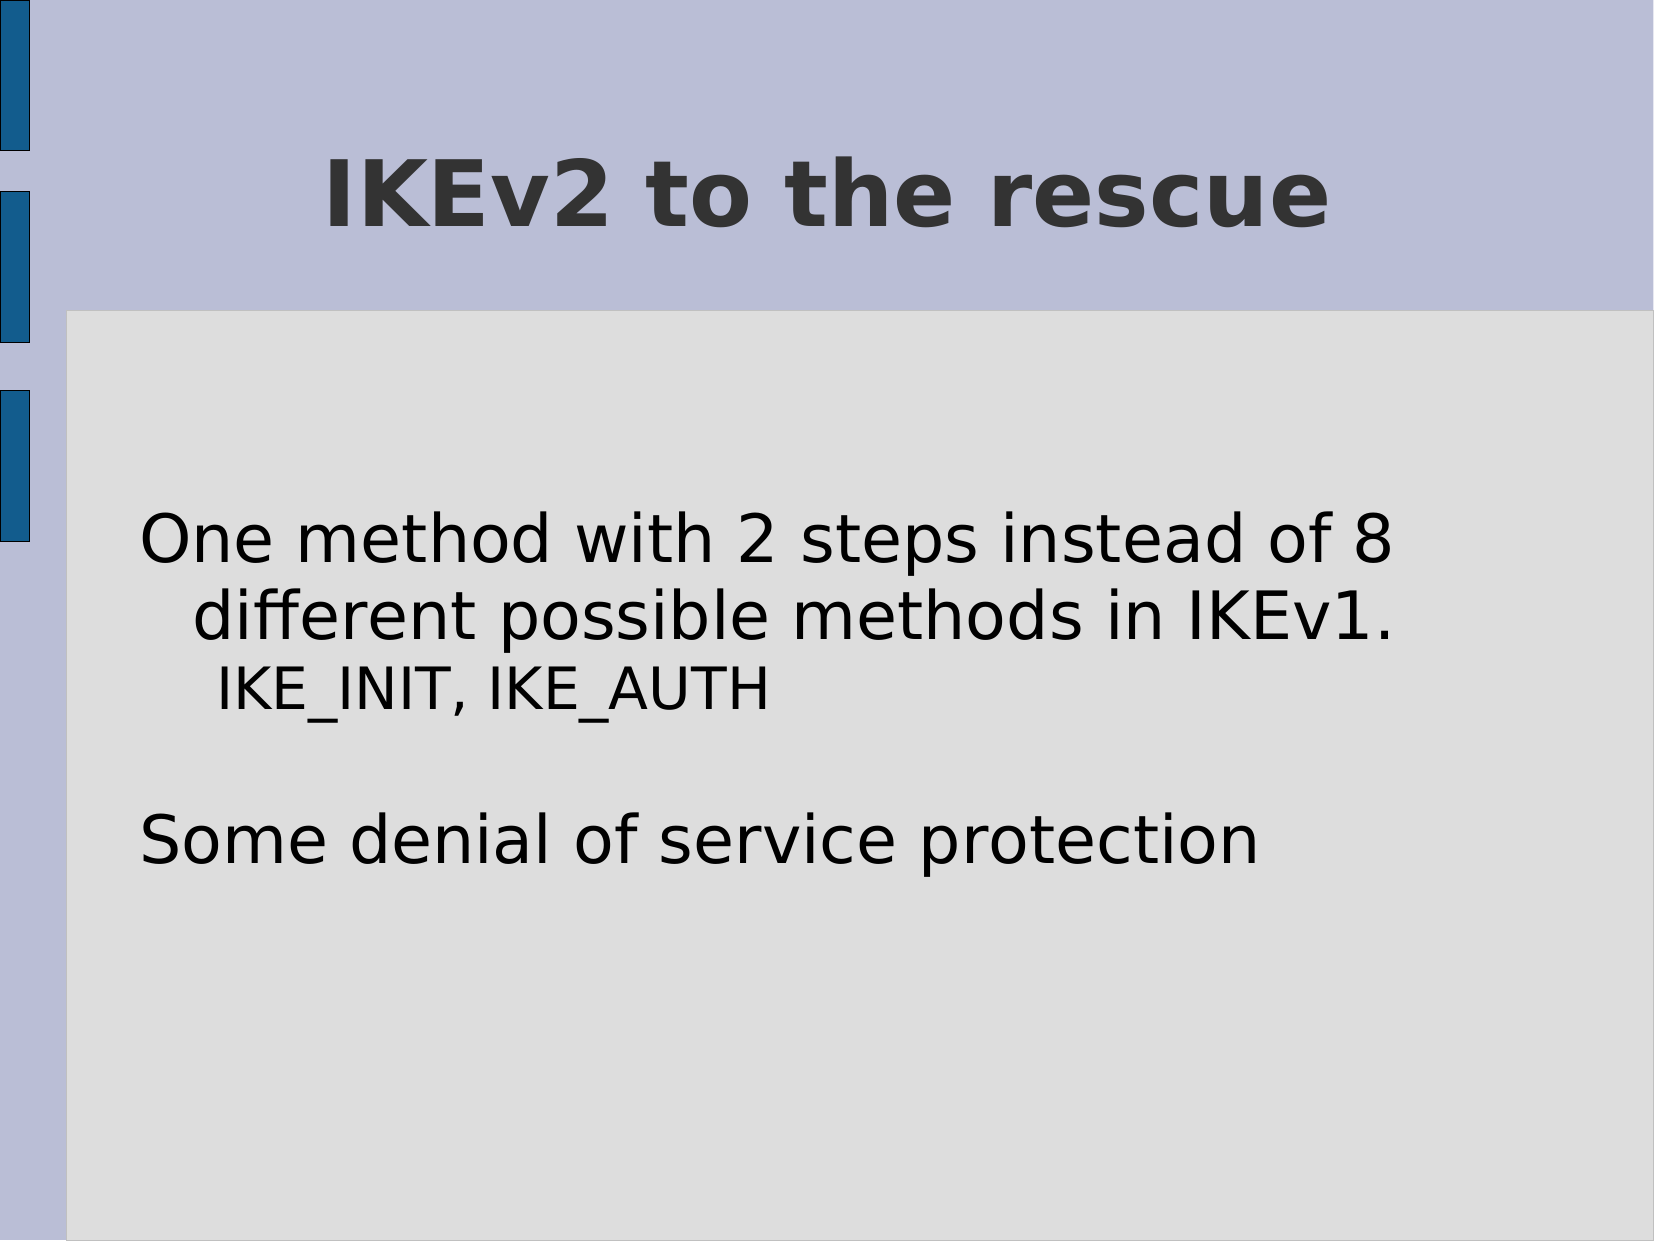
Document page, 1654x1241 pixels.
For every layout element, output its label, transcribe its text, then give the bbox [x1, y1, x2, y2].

title IKEv2 to the rescue [121, 91, 1534, 299]
list One method with 2 steps instead of 8 different possible methods in IKEv1. IKE_INIT, IKE_AUTH Some denial of service protection [121, 344, 1534, 1127]
